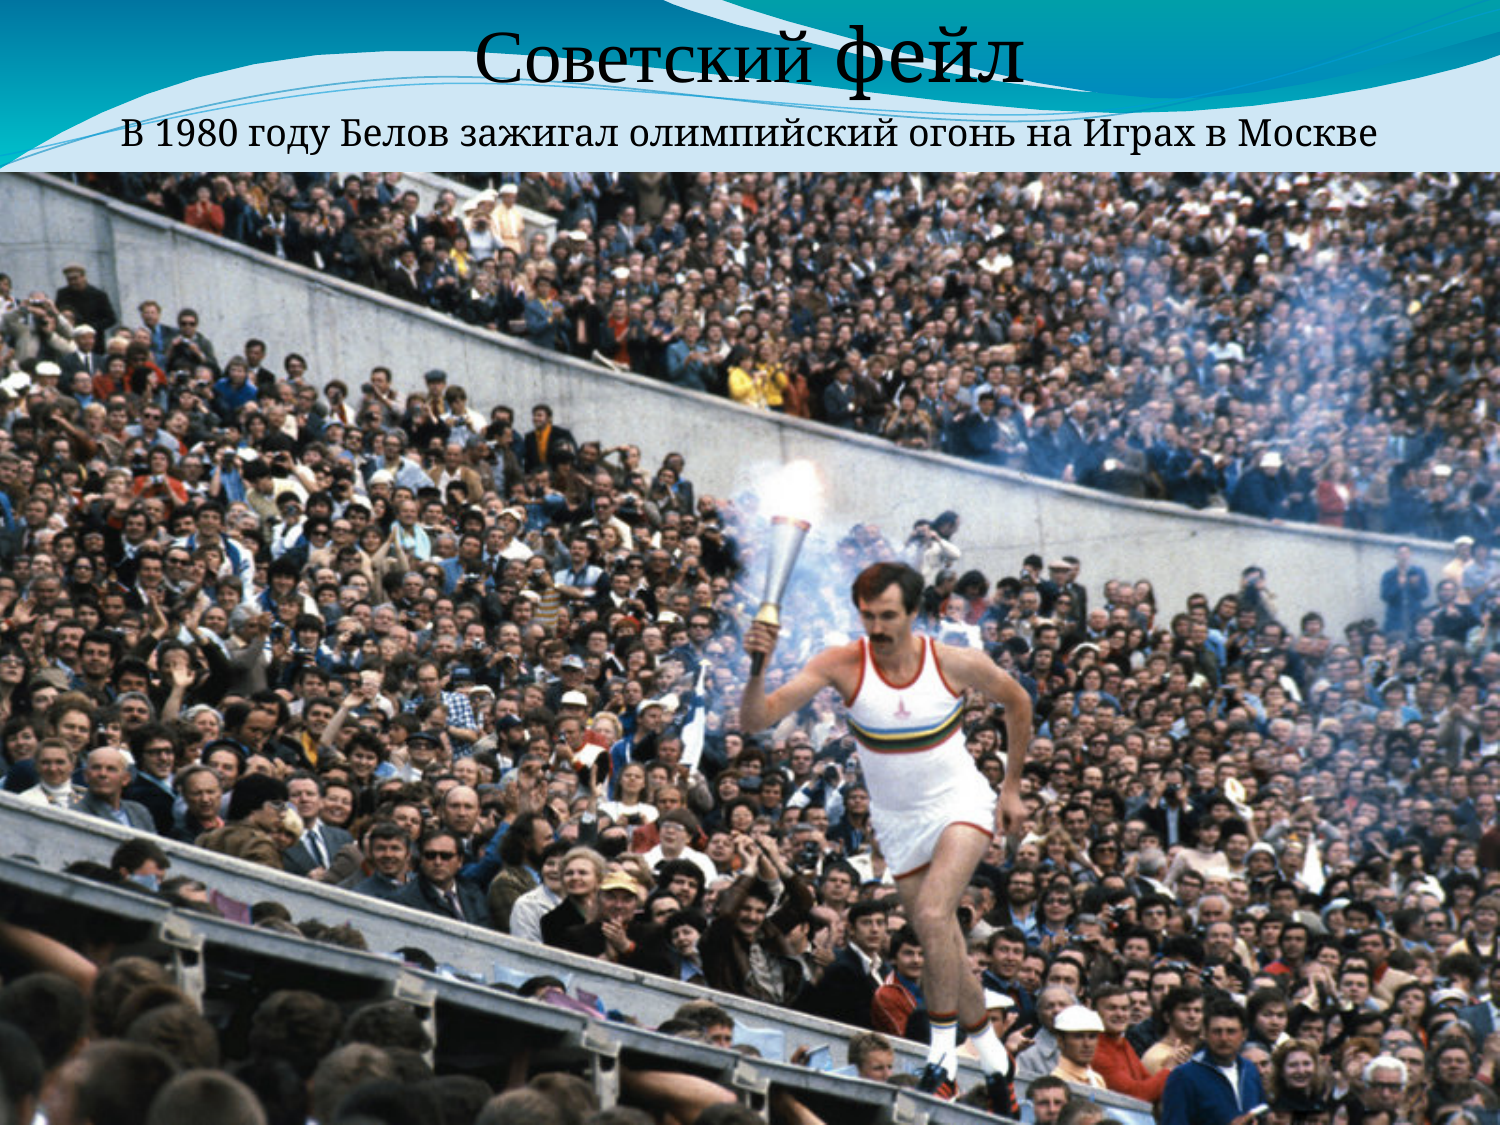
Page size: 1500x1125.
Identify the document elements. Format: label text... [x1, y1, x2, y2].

picture [0, 172, 1500, 1125]
text_box В 1980 году Белов зажигал олимпийский огонь на Играх в Москве [0, 101, 1500, 162]
text_box Советский фейл [41, 0, 1459, 101]
